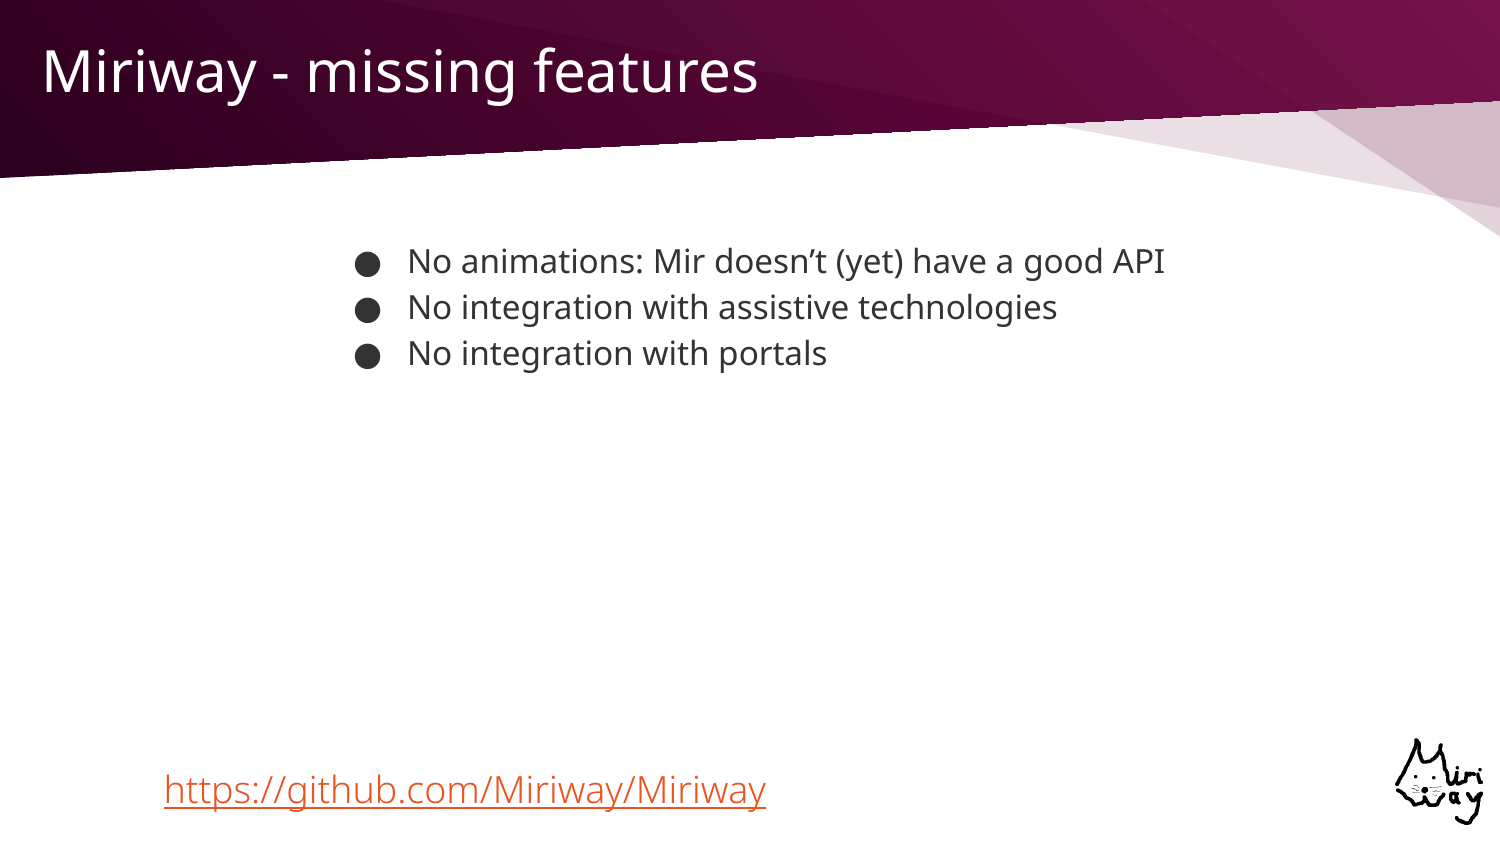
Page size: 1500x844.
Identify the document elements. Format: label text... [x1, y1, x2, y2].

list No animations: Mir doesn’t (yet) have a good API No integration with assistive technologies No integration with portals [320, 229, 1179, 708]
subtitle https://github.com/Miriway/Miriway [152, 754, 1369, 821]
picture [1387, 732, 1491, 836]
title Miriway - missing features [41, 5, 1336, 134]
